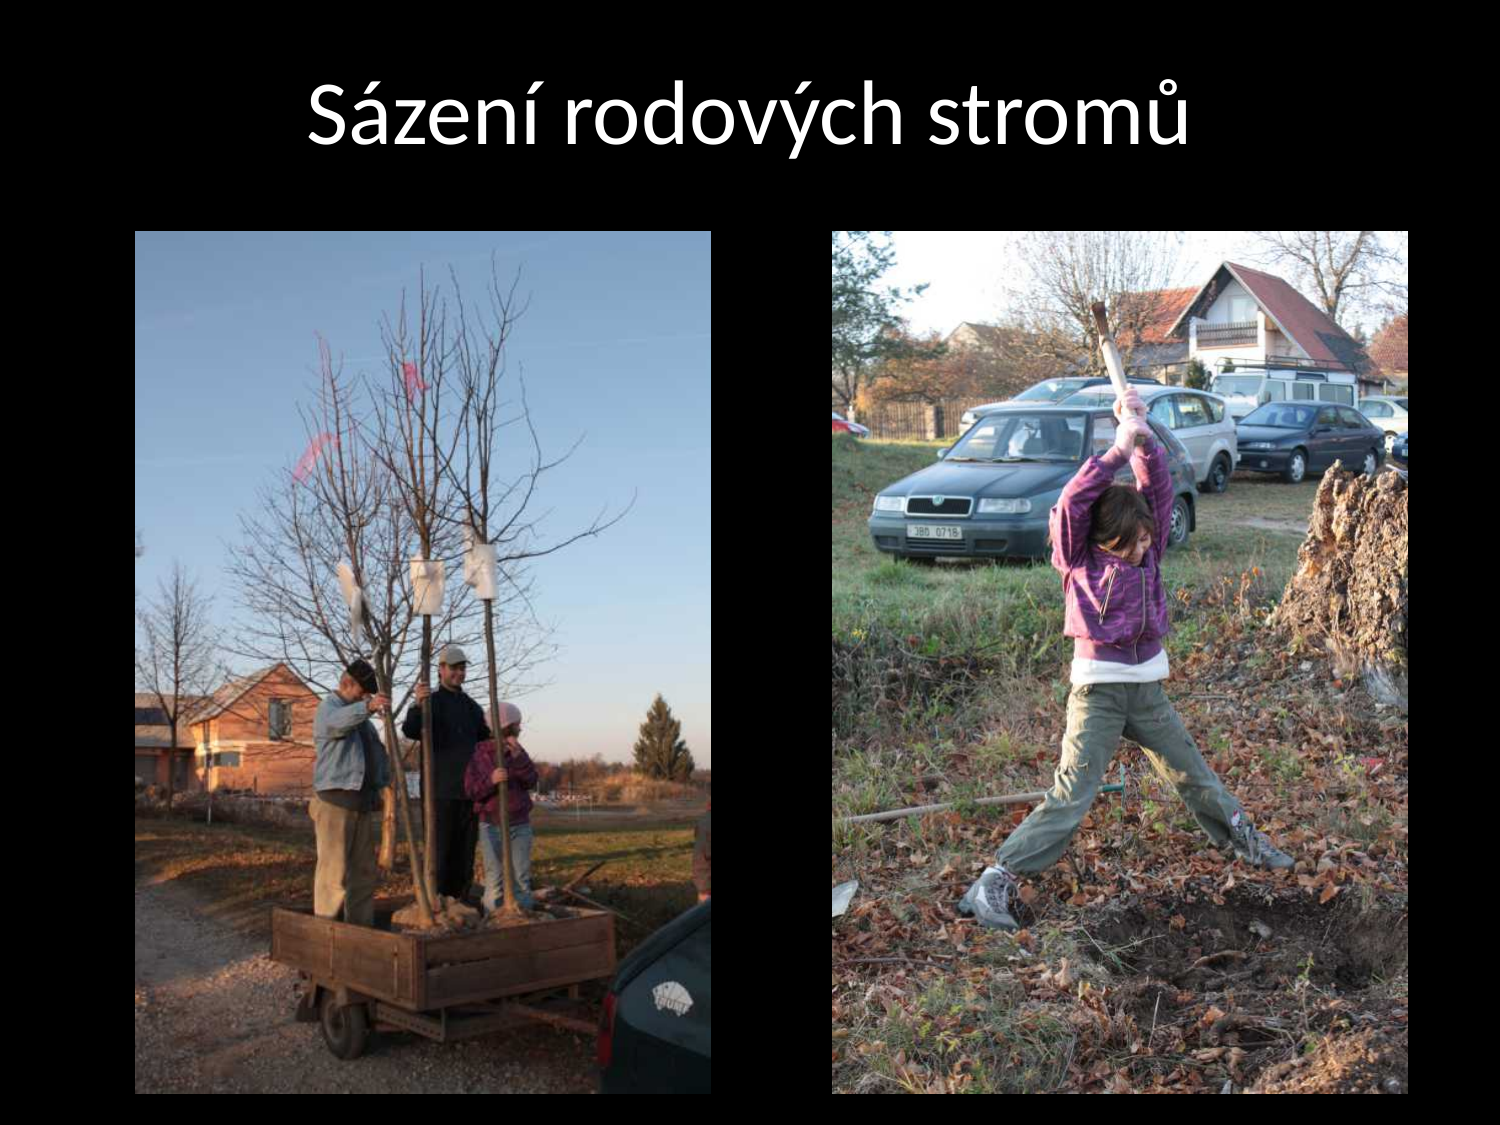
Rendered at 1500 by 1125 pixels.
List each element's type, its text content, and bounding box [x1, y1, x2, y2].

picture [135, 231, 711, 1094]
title Sázení rodových stromů [75, 45, 1425, 233]
picture [832, 231, 1408, 1094]
